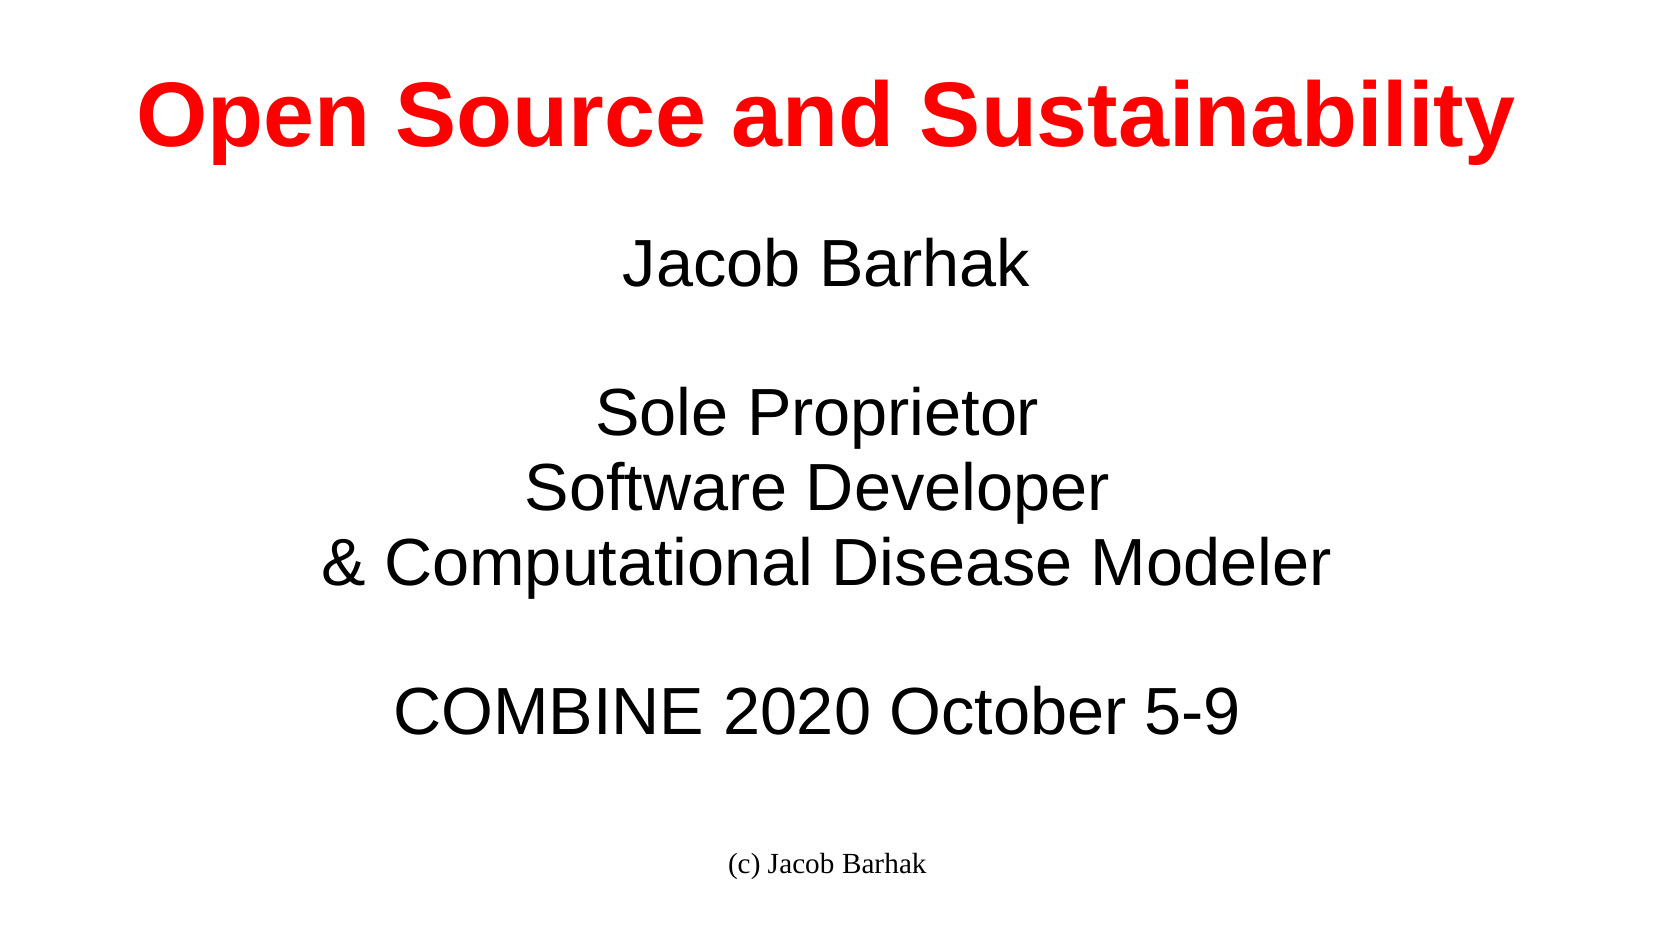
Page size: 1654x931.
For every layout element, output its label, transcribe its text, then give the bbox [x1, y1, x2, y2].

title Open Source and Sustainability [82, 37, 1571, 193]
subtitle Jacob Barhak Sole Proprietor Software Developer & Computational Disease Modeler COMBINE 2020 October 5-9 [82, 217, 1571, 758]
